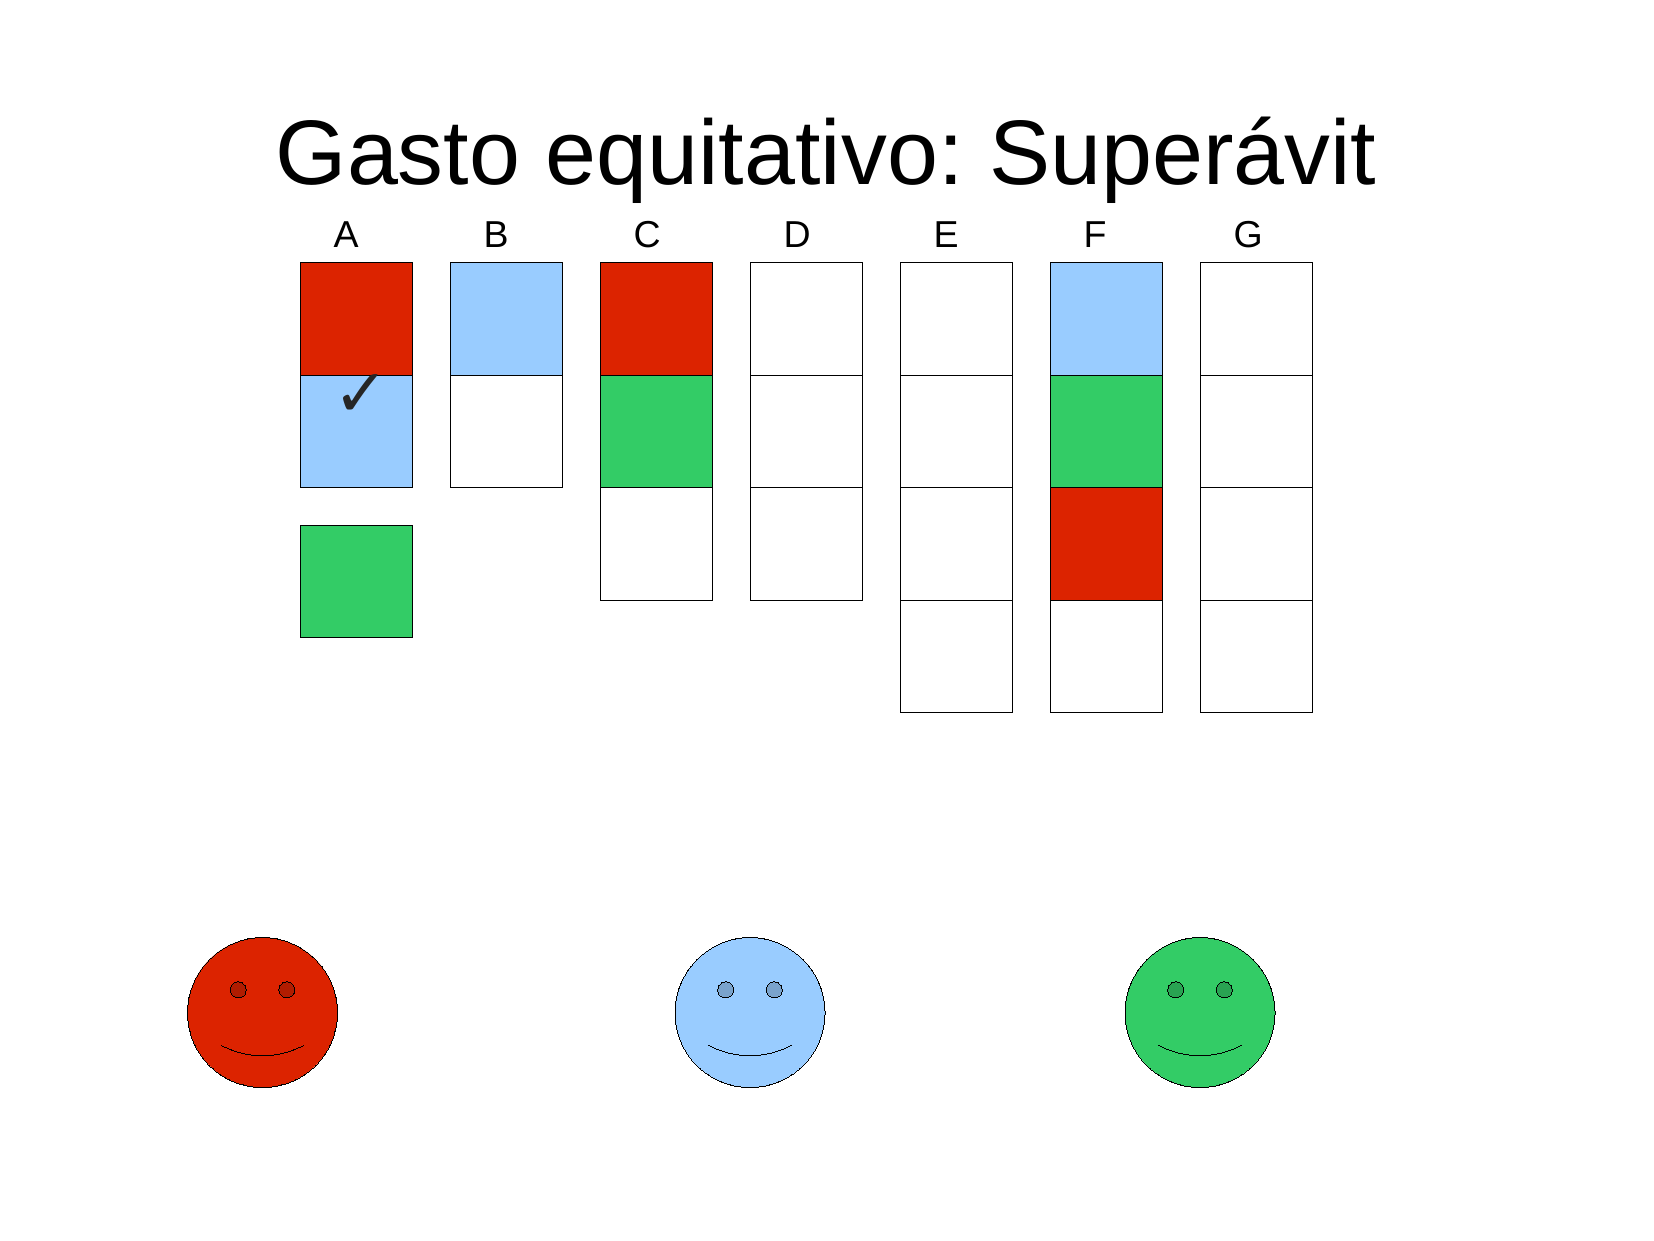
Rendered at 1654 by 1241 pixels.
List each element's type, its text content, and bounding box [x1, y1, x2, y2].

text_box [1200, 262, 1313, 713]
text_box D [768, 205, 826, 263]
text_box ✓ [318, 337, 413, 431]
text_box [900, 262, 1013, 713]
text_box [1050, 262, 1163, 713]
text_box [187, 937, 338, 1088]
text_box E [918, 206, 975, 264]
text_box [1125, 937, 1276, 1088]
text_box B [468, 206, 526, 264]
text_box [600, 262, 713, 601]
text_box C [618, 205, 675, 263]
text_box [675, 937, 826, 1088]
text_box [300, 262, 413, 488]
text_box [750, 262, 863, 601]
text_box F [1068, 206, 1126, 264]
text_box [450, 262, 563, 488]
title Gasto equitativo: Superávit [82, 49, 1571, 257]
text_box [300, 525, 413, 638]
text_box G [1218, 205, 1276, 263]
text_box A [318, 206, 376, 264]
